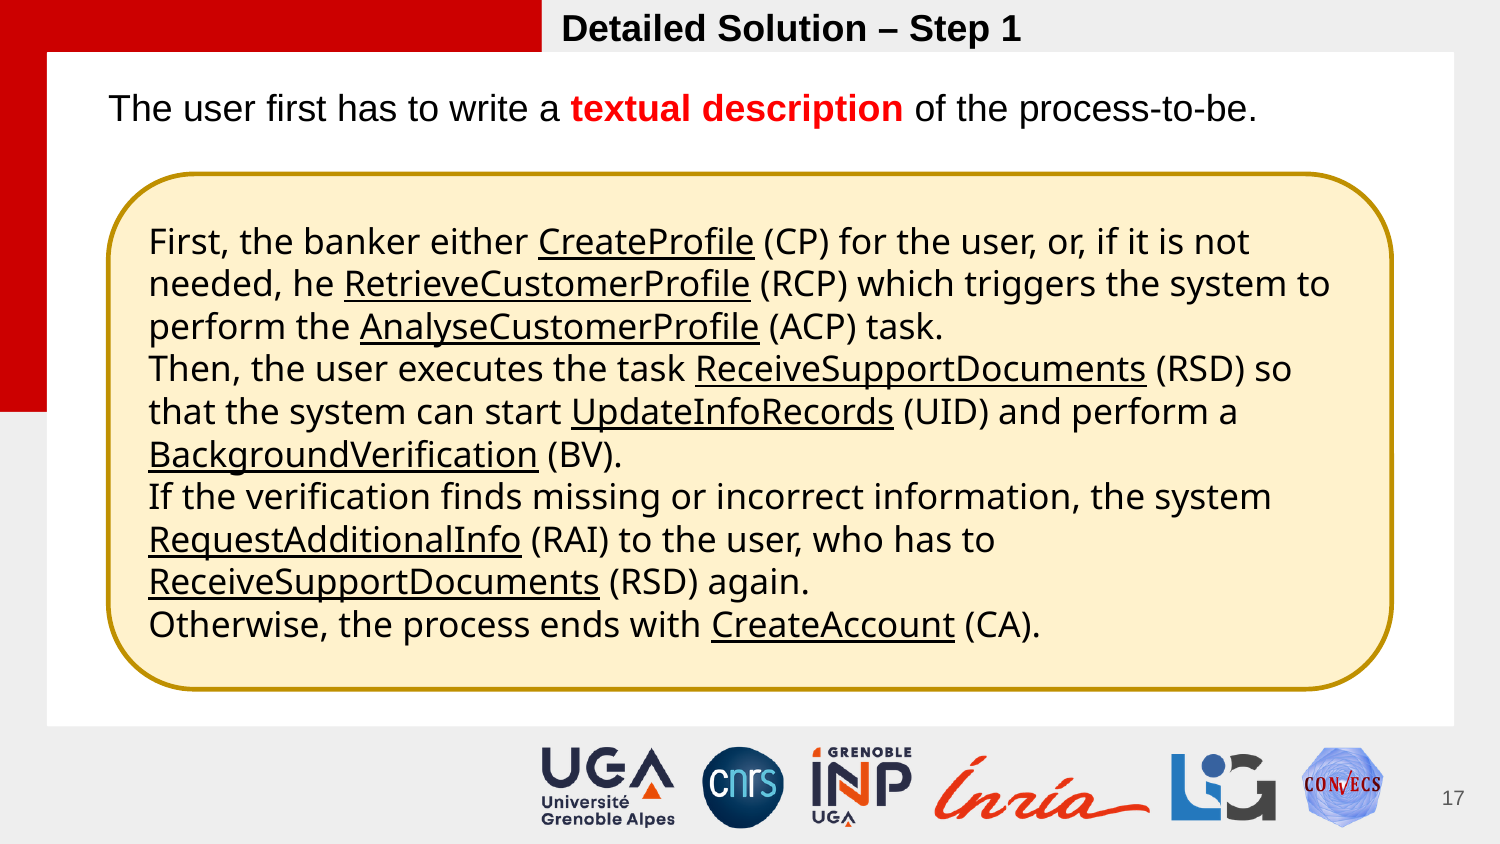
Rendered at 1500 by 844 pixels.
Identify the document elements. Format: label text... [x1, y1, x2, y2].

slide_number <numéro> [1389, 764, 1480, 830]
text_box Detailed Solution – Step 1 [546, 0, 1441, 55]
text_box First, the banker either CreateProfile (CP) for the user, or, if it is not needed, he RetrieveCustomerProfile (RCP) which triggers the system to perform the AnalyseCustomerProfile (ACP) task. Then, the user executes the task ReceiveSupportDocuments (RSD) so that the system can start UpdateInfoRecords (UID) and perform a BackgroundVerification (BV). If the verification finds missing or incorrect information, the system RequestAdditionalInfo (RAI) to the user, who has to ReceiveSupportDocuments (RSD) again. Otherwise, the process ends with CreateAccount (CA). [108, 173, 1392, 690]
picture [0, 0, 1500, 844]
text_box The user first has to write a textual description of the process-to-be. [93, 80, 1377, 136]
